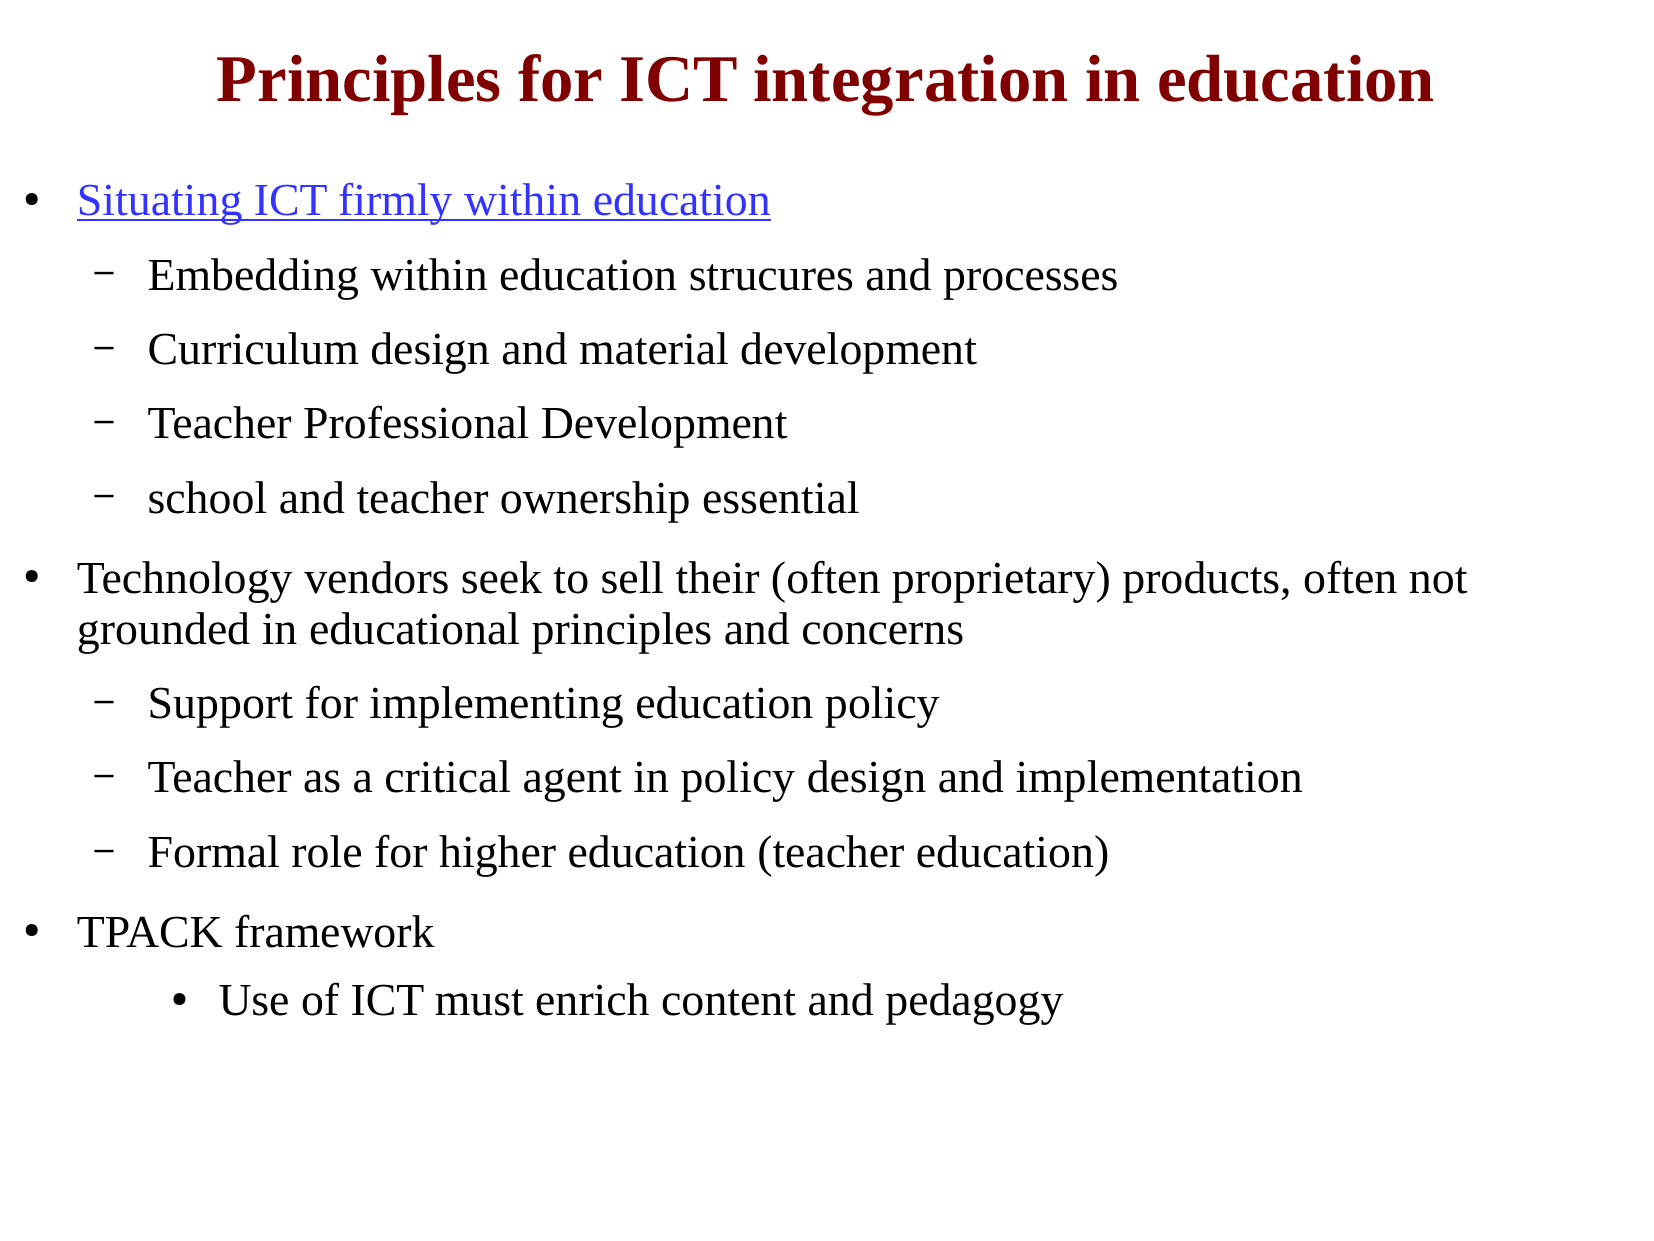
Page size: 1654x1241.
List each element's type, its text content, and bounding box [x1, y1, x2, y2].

title Principles for ICT integration in education [82, 8, 1571, 151]
list Situating ICT firmly within education Embedding within education strucures and processes Curriculum design and material development Teacher Professional Development school and teacher ownership essential Technology vendors seek to sell their (often proprietary) products, often not grounded in educational principles and concerns Support for implementing education policy Teacher as a critical agent in policy design and implementation Formal role for higher education (teacher education) TPACK framework Use of ICT must enrich content and pedagogy [5, 175, 1561, 1177]
